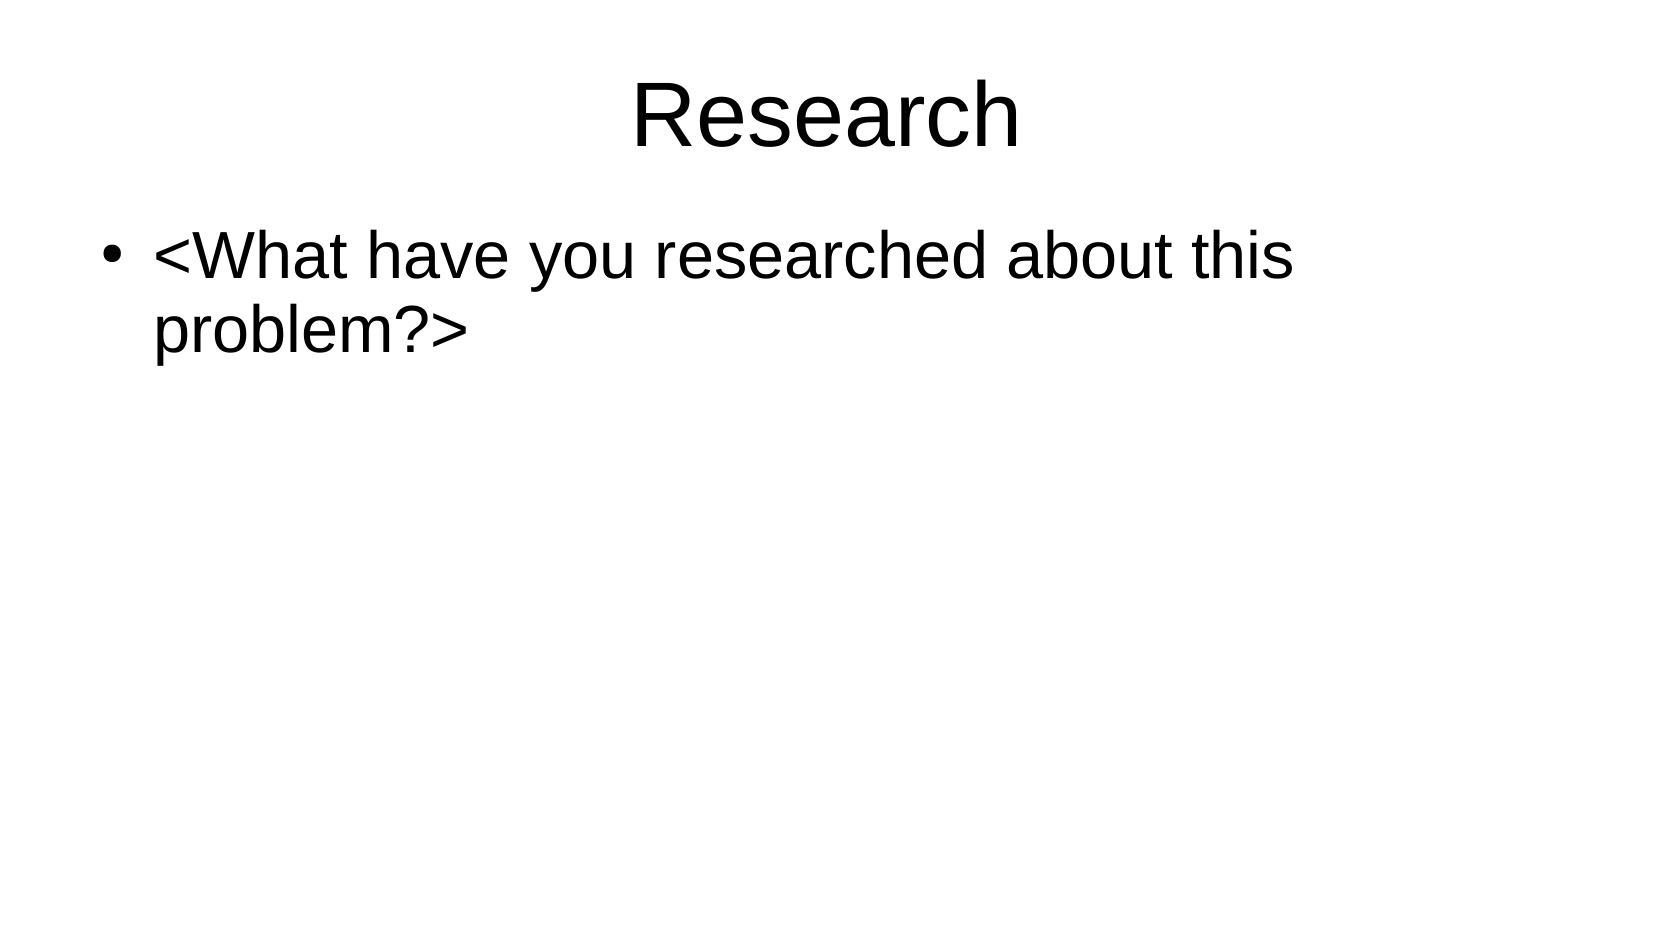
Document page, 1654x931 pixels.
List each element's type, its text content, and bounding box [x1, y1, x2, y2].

list <What have you researched about this problem?> [82, 217, 1571, 758]
title Research [82, 37, 1571, 193]
